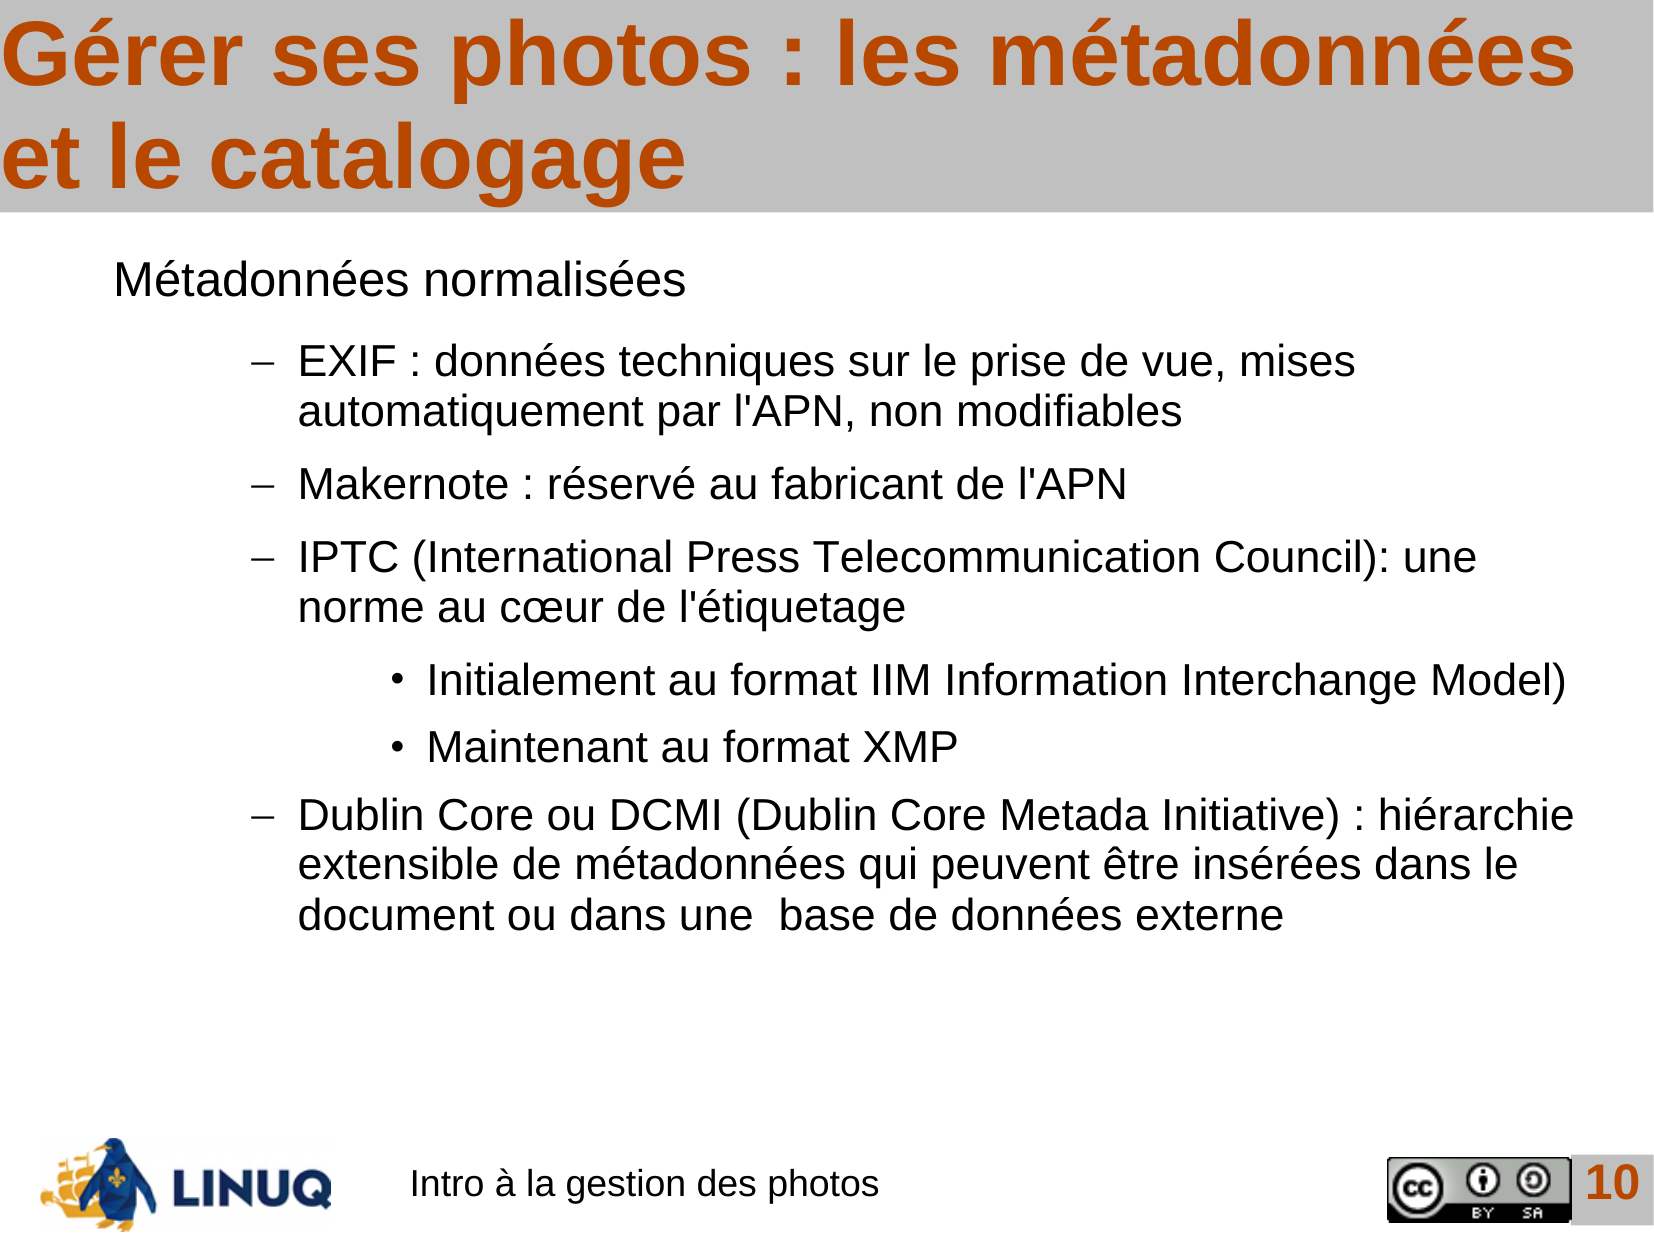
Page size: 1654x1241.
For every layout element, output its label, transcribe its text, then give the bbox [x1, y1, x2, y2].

list Métadonnées normalisées EXIF : données techniques sur le prise de vue, mises automatiquement par l'APN, non modifiables Makernote : réservé au fabricant de l'APN IPTC (International Press Telecommunication Council): une norme au cœur de l'étiquetage Initialement au format IIM Information Interchange Model) Maintenant au format XMP Dublin Core ou DCMI (Dublin Core Metada Initiative) : hiérarchie extensible de métadonnées qui peuvent être insérées dans le document ou dans une base de données externe [58, 248, 1583, 968]
picture [40, 1138, 331, 1232]
title Gérer ses photos : les métadonnées et le catalogage [0, 0, 1654, 213]
picture [1387, 1157, 1572, 1223]
